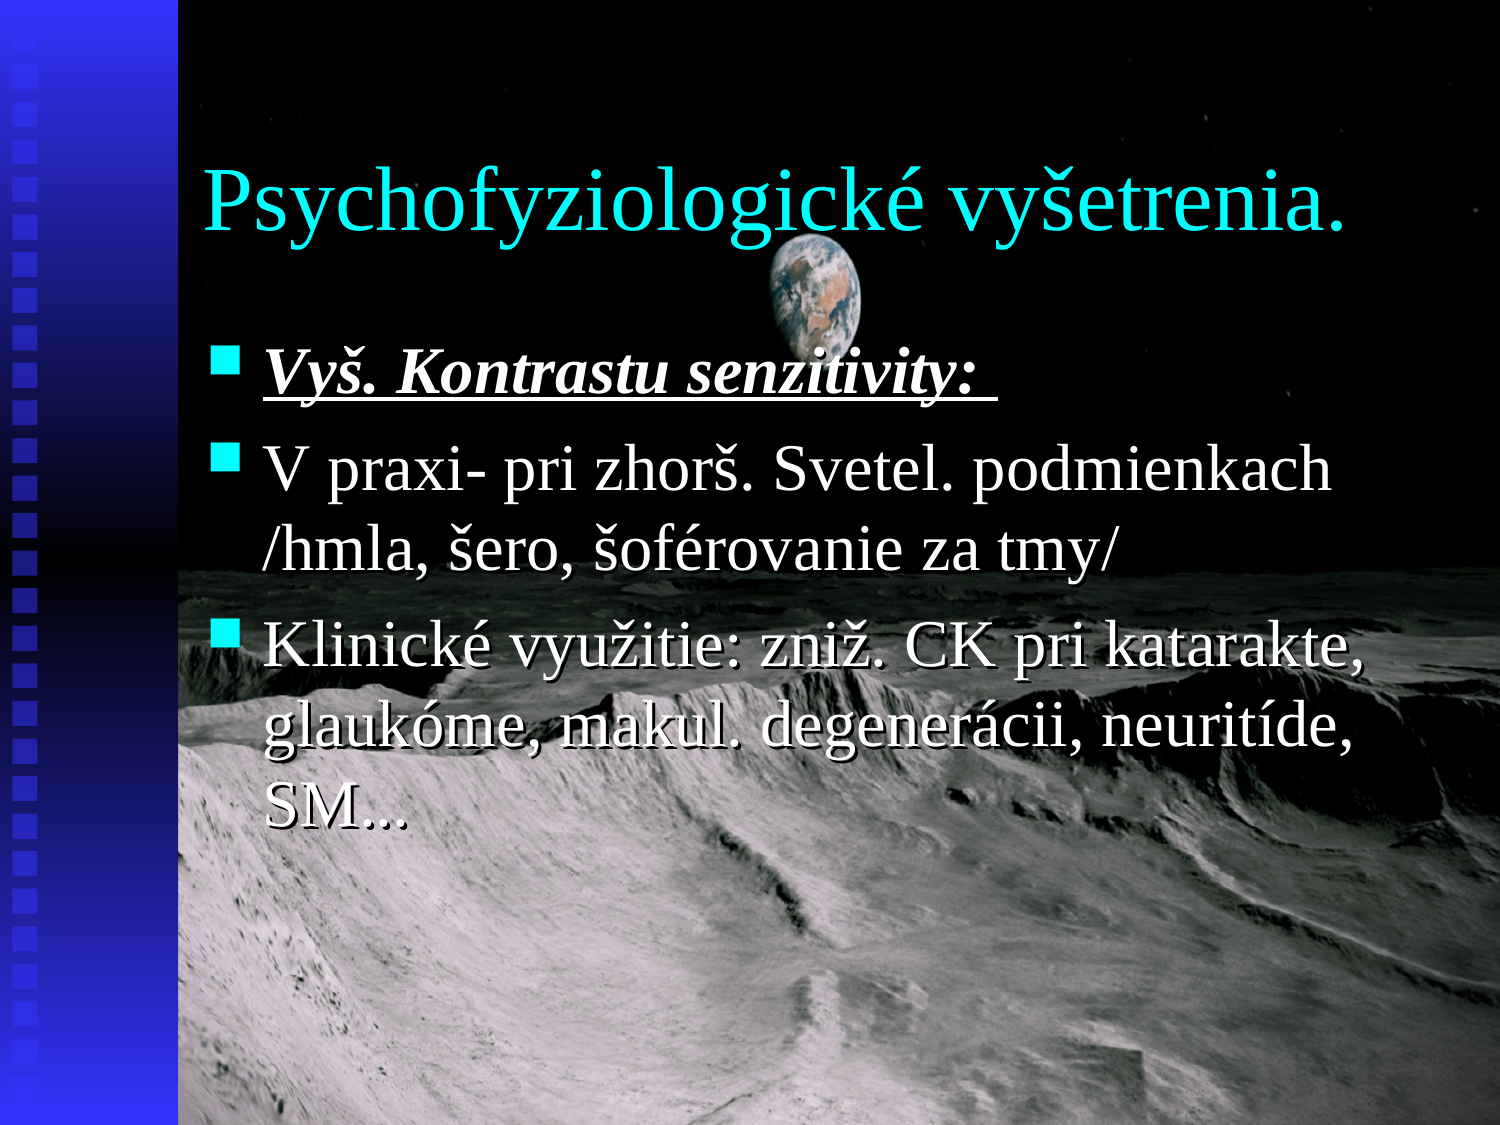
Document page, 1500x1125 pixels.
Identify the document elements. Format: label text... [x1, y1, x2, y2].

picture [0, 0, 1500, 1125]
title Psychofyziologické vyšetrenia. [187, 99, 1463, 288]
list Vyš. Kontrastu senzitivity: V praxi- pri zhorš. Svetel. podmienkach /hmla, šero, šoférovanie za tmy/ Klinické využitie: zniž. CK pri katarakte, glaukóme, makul. degenerácii, neuritíde, SM... [191, 319, 1467, 995]
